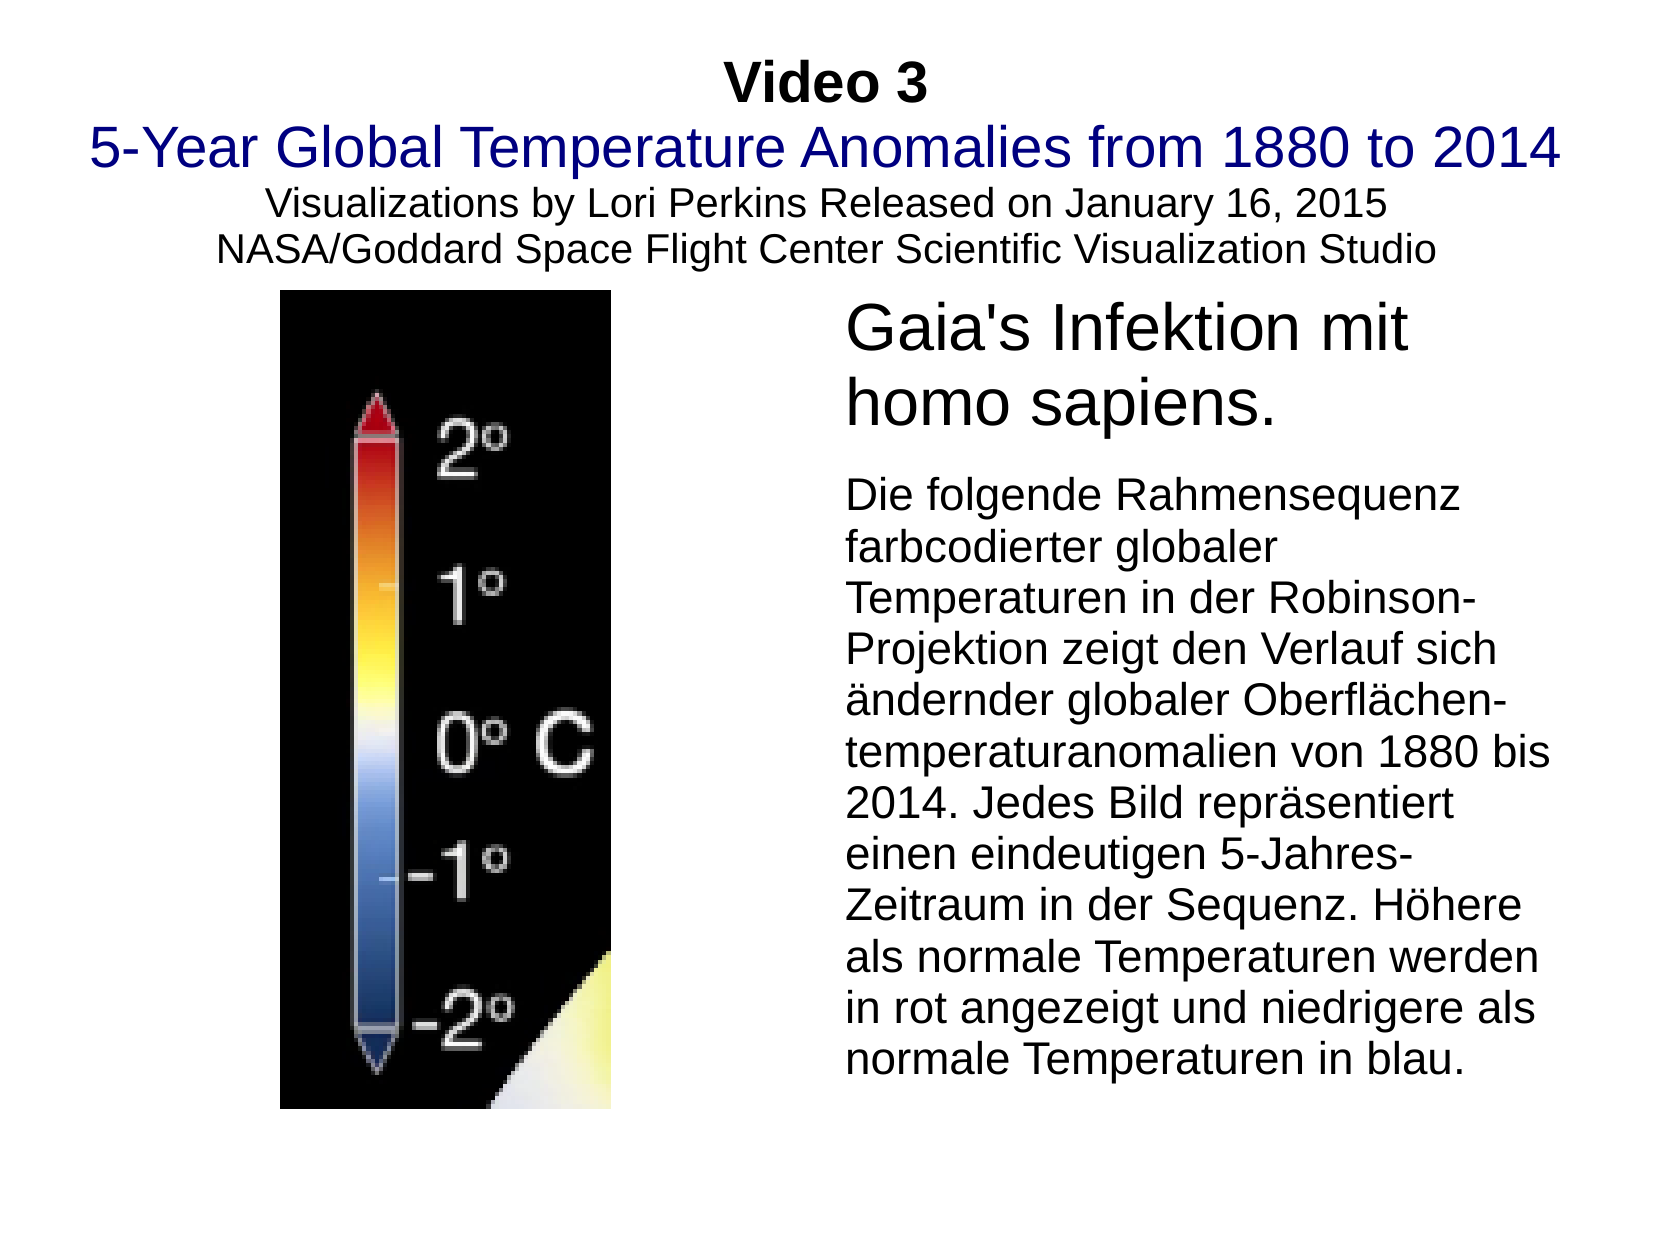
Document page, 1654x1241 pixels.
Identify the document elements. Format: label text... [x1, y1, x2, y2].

list Gaia's Infektion mit homo sapiens. Die folgende Rahmensequenz farbcodierter globaler Temperaturen in der Robinson-Projektion zeigt den Verlauf sich ändernder globaler Oberflächen-temperaturanomalien von 1880 bis 2014. Jedes Bild repräsentiert einen eindeutigen 5-Jahres-Zeitraum in der Sequenz. Höhere als normale Temperaturen werden in rot angezeigt und niedrigere als normale Temperaturen in blau. [845, 290, 1572, 1109]
picture [280, 290, 611, 1109]
title Video 35-Year Global Temperature Anomalies from 1880 to 2014 Visualizations by Lori Perkins Released on January 16, 2015 NASA/Goddard Space Flight Center Scientific Visualization Studio [82, 49, 1571, 273]
